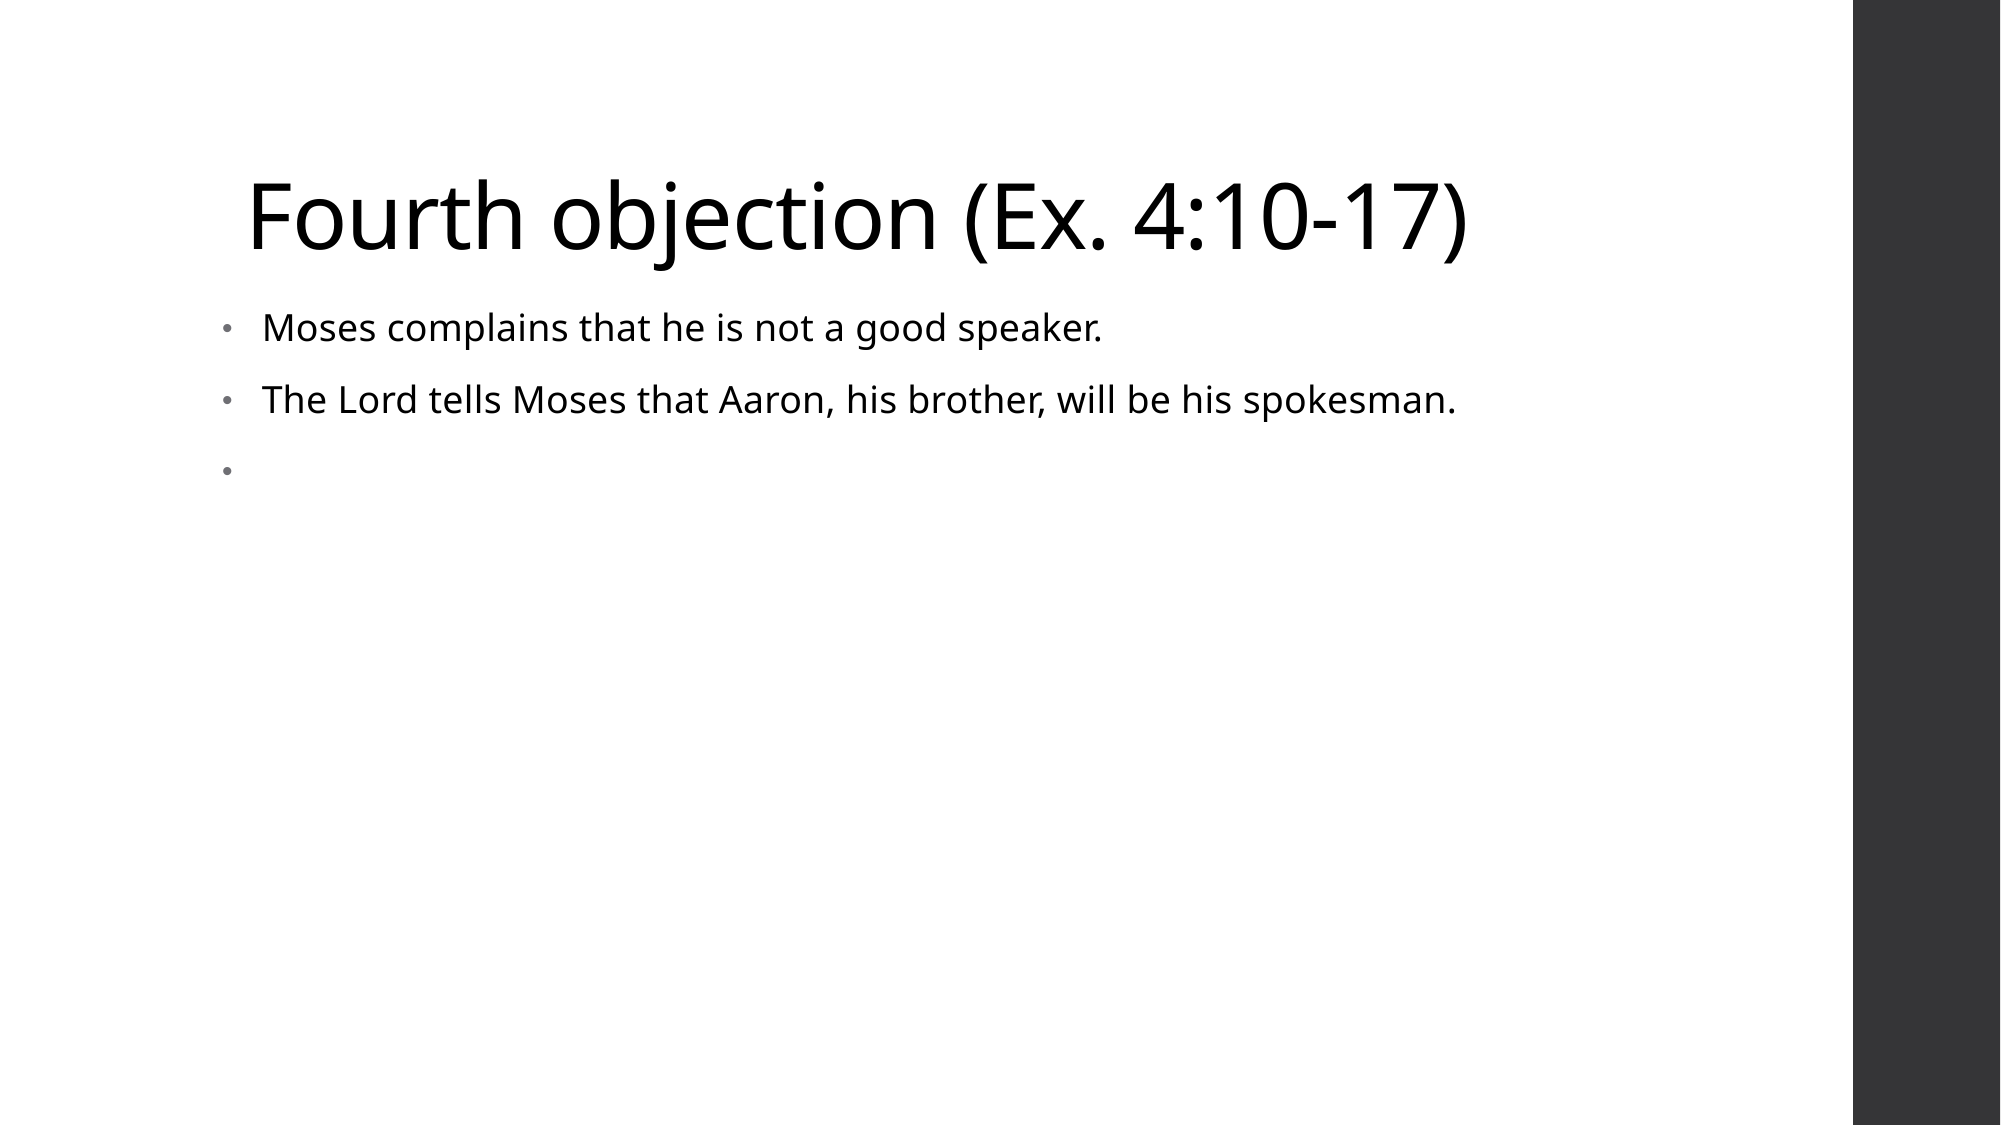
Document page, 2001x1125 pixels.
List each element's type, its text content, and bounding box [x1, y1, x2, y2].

list Moses complains that he is not a good speaker. The Lord tells Moses that Aaron, his brother, will be his spokesman. [206, 299, 1617, 1014]
title Fourth objection (Ex. 4:10-17) [206, 60, 1797, 278]
